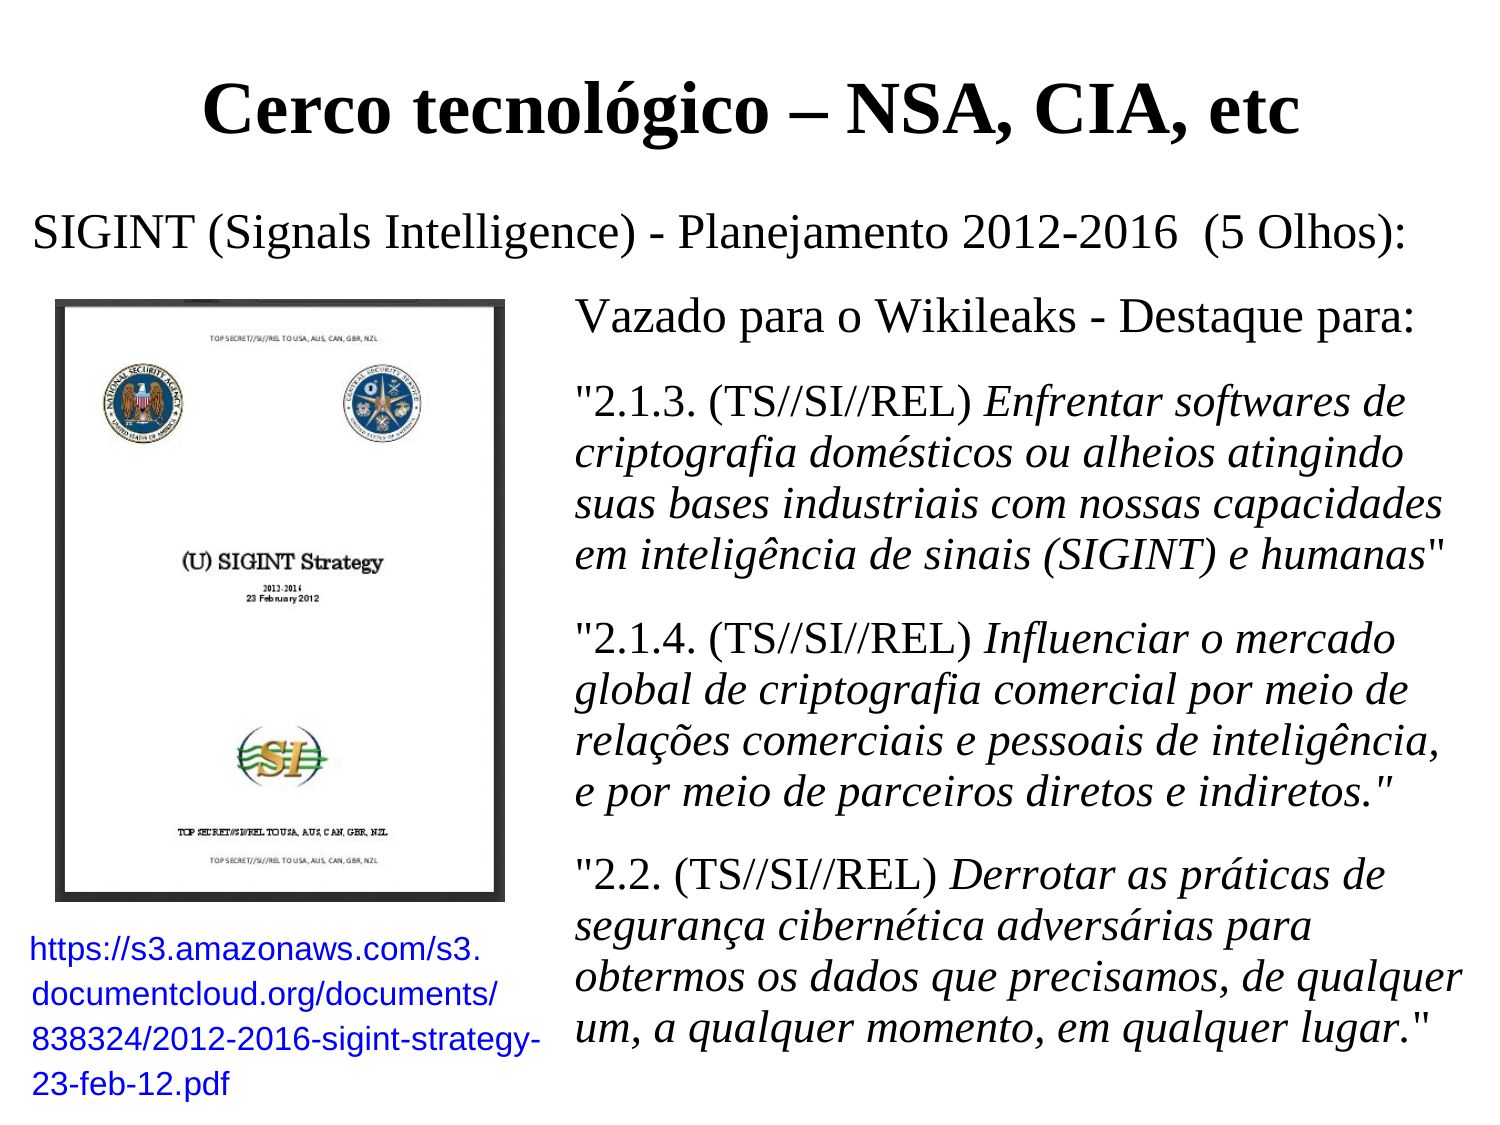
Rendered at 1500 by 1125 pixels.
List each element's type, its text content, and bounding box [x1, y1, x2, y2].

text_box Vazado para o Wikileaks - Destaque para: "2.1.3. (TS//SI//REL) Enfrentar softwares de criptografia domésticos ou alheios atingindo suas bases industriais com nossas capacidades em inteligência de sinais (SIGINT) e humanas" "2.1.4. (TS//SI//REL) Influenciar o mercado global de criptografia comercial por meio de relações comerciais e pessoais de inteligência, e por meio de parceiros diretos e indiretos." "2.2. (TS//SI//REL) Derrotar as práticas de segurança cibernética adversárias para obtermos os dados que precisamos, de qualquer um, a qualquer momento, em qualquer lugar." [574, 287, 1476, 1053]
title Cerco tecnológico – NSA, CIA, etc [87, 52, 1416, 164]
picture [55, 299, 505, 903]
text_box SIGINT (Signals Intelligence) - Planejamento 2012-2016 (5 Olhos): [31, 192, 1417, 249]
text_box https://s3.amazonaws.com/s3. documentcloud.org/documents/ 838324/2012-2016-sigint-strategy- 23-feb-12.pdf [29, 922, 1098, 1096]
